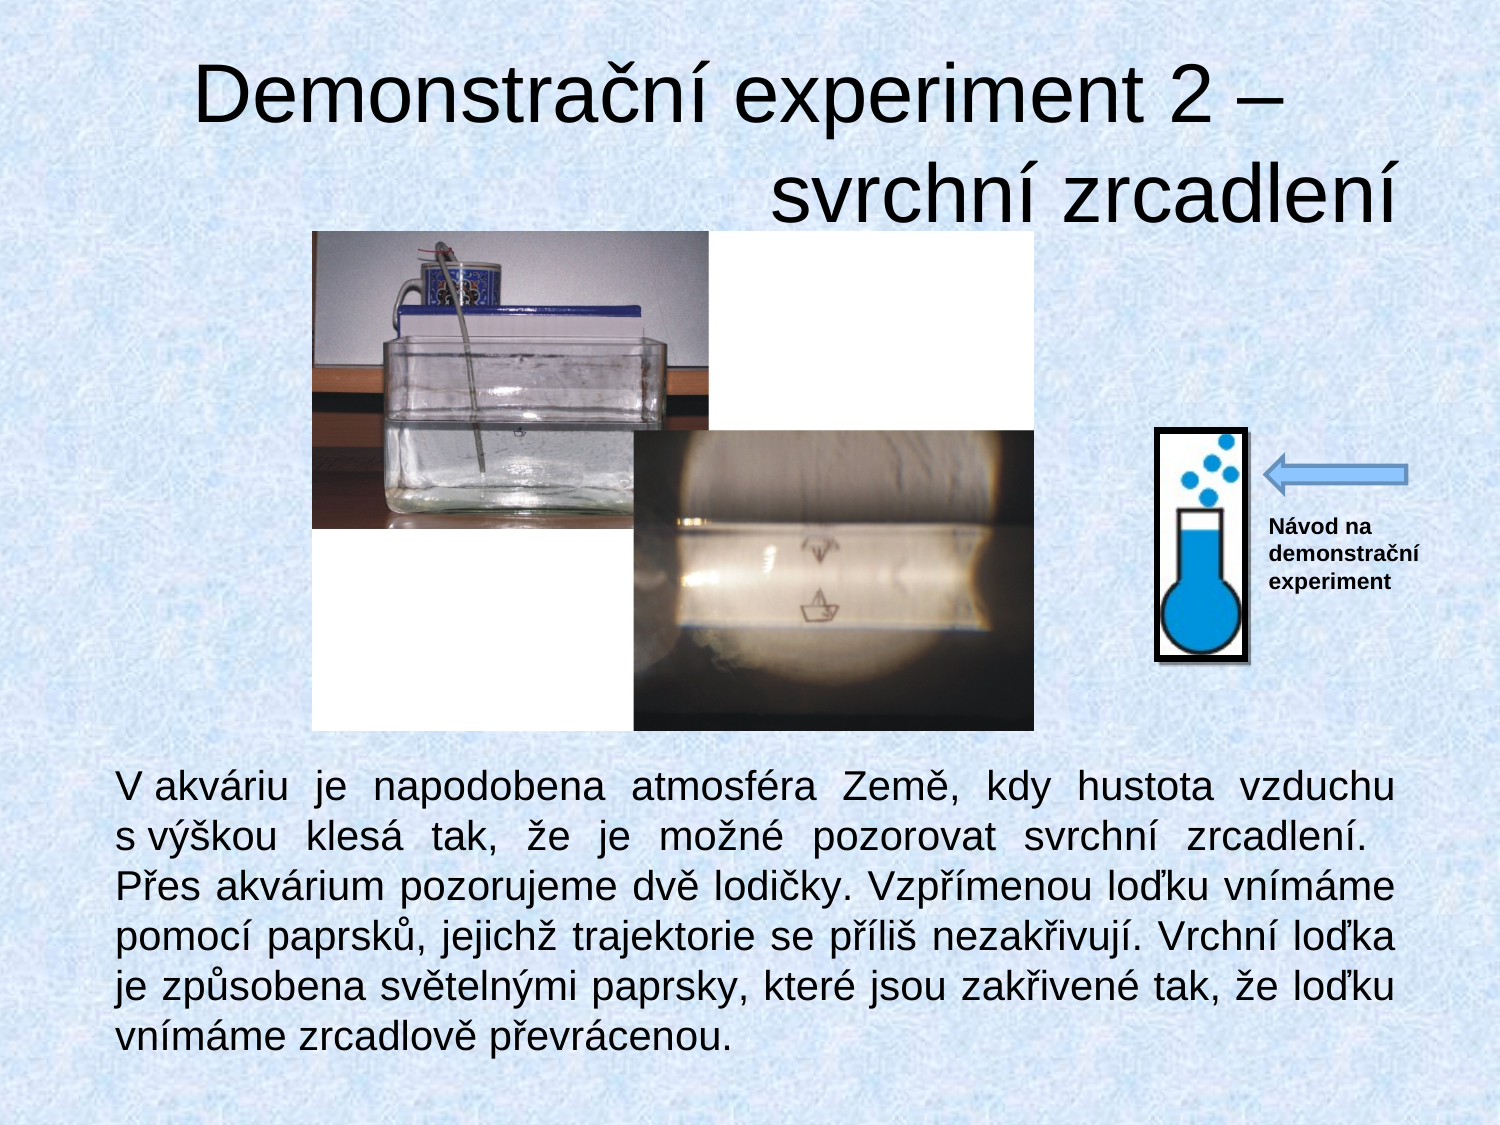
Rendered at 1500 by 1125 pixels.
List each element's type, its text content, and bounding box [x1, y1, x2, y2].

title Demonstrační experiment 2 – svrchní zrcadlení [75, 31, 1426, 247]
picture [0, 0, 1500, 1125]
text_box [1265, 456, 1407, 493]
list V akváriu je napodobena atmosféra Země, kdy hustota vzduchu s výškou klesá tak, že je možné pozorovat svrchní zrcadlení. Přes akvárium pozorujeme dvě lodičky. Vzpřímenou loďku vnímáme pomocí paprsků, jejichž trajektorie se příliš nezakřivují. Vrchní loďka je způsobena světelnými paprsky, které jsou zakřivené tak, že loďku vnímáme zrcadlově převrácenou. [100, 751, 1412, 1083]
text_box Návod na demonstrační experiment [1253, 503, 1465, 602]
